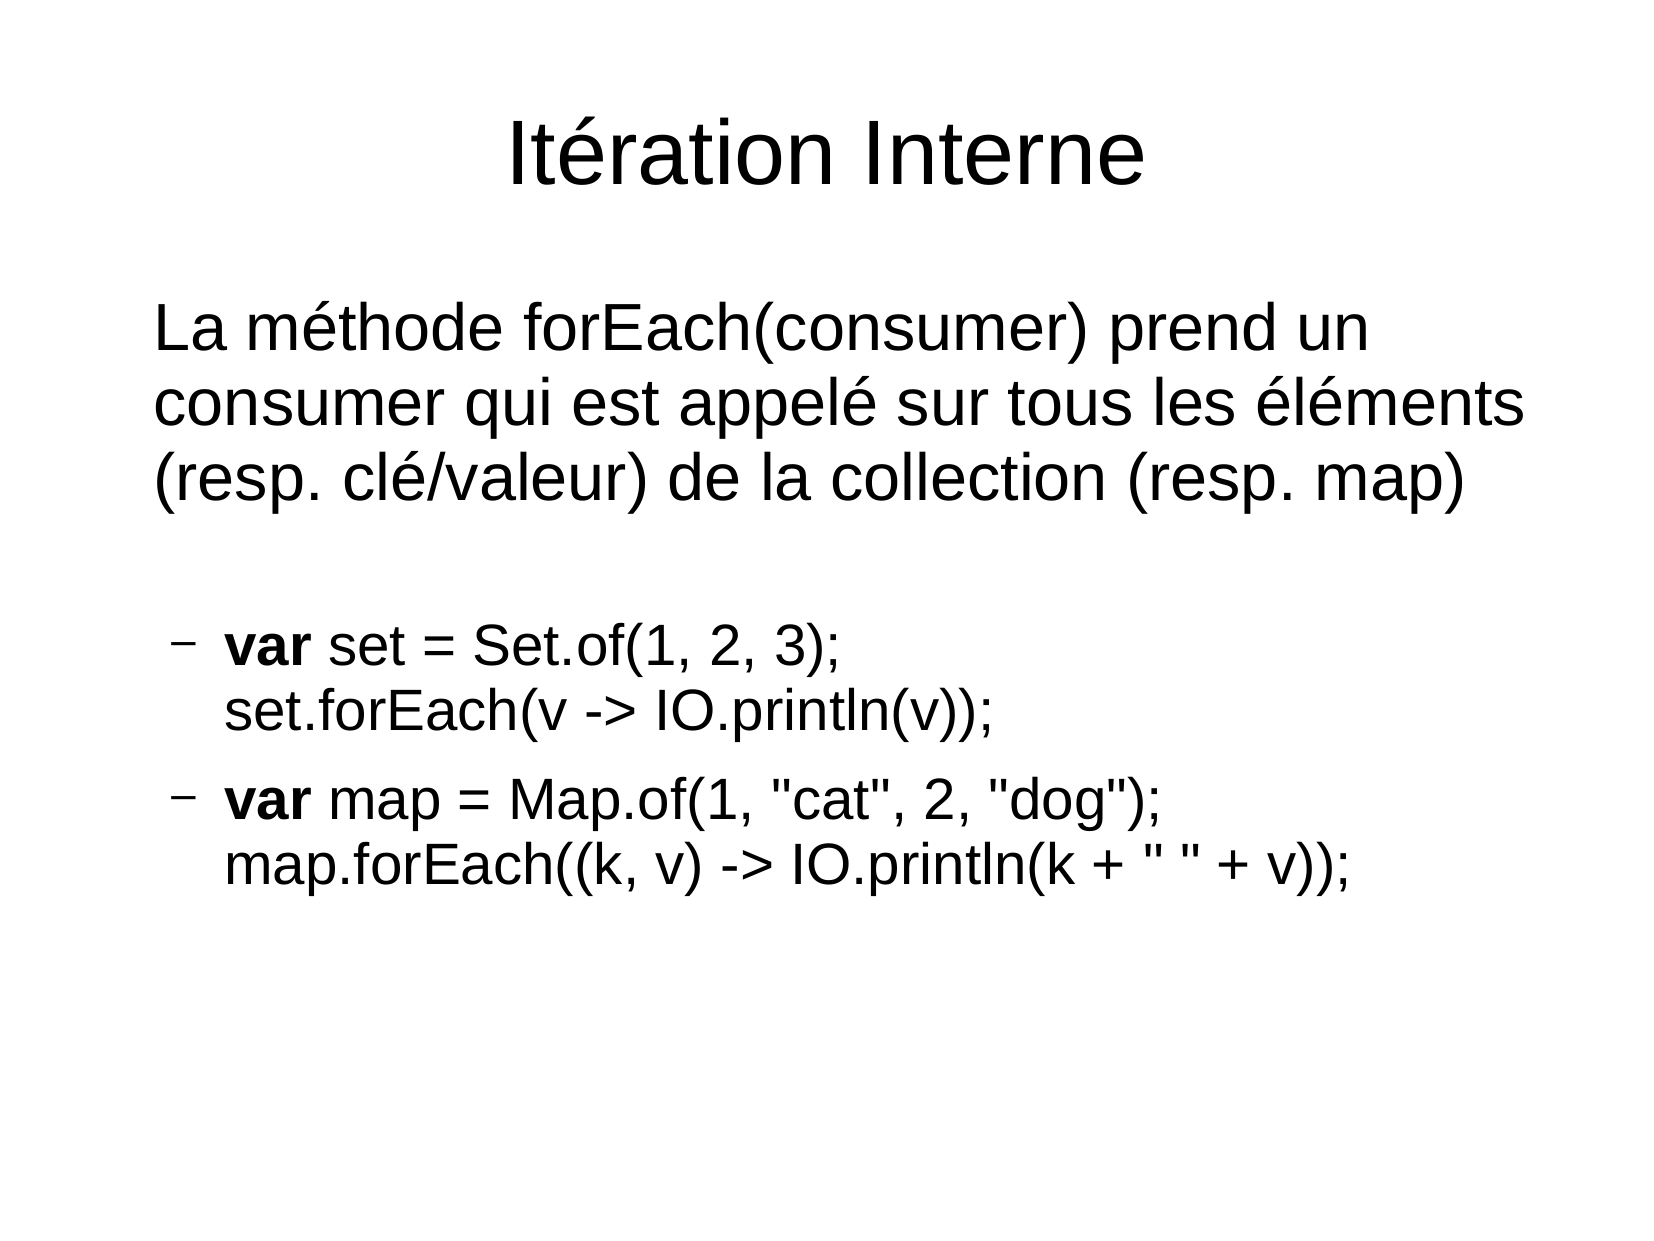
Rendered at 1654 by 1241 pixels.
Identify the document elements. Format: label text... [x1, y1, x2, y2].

list La méthode forEach(consumer) prend un consumer qui est appelé sur tous les éléments (resp. clé/valeur) de la collection (resp. map) var set = Set.of(1, 2, 3); set.forEach(v -> IO.println(v)); var map = Map.of(1, "cat", 2, "dog"); map.forEach((k, v) -> IO.println(k + " " + v)); [82, 290, 1571, 1010]
title Itération Interne [82, 49, 1571, 257]
